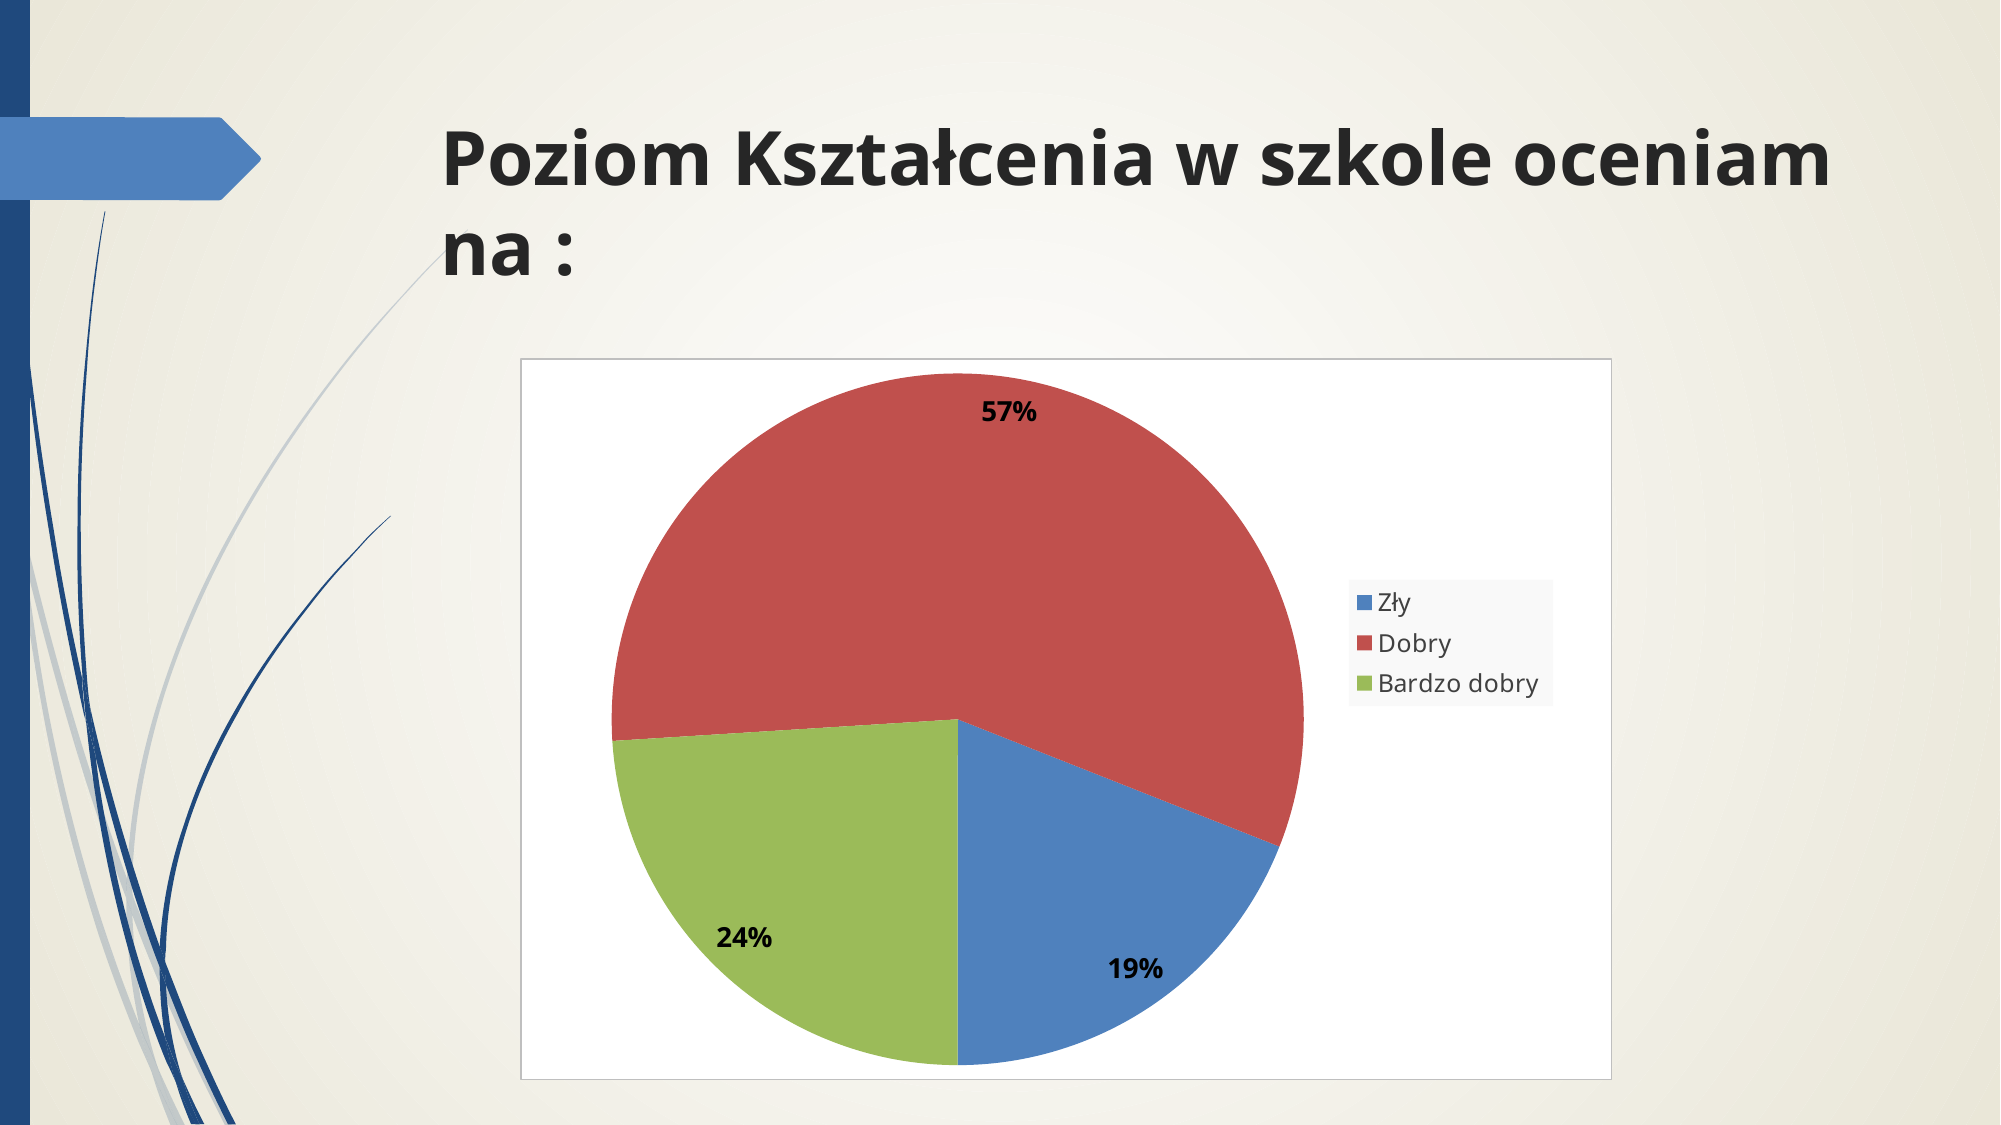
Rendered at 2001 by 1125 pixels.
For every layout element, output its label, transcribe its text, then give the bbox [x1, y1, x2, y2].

chart [519, 358, 1613, 1081]
title Poziom Kształcenia w szkole oceniam na : [425, 102, 1888, 313]
